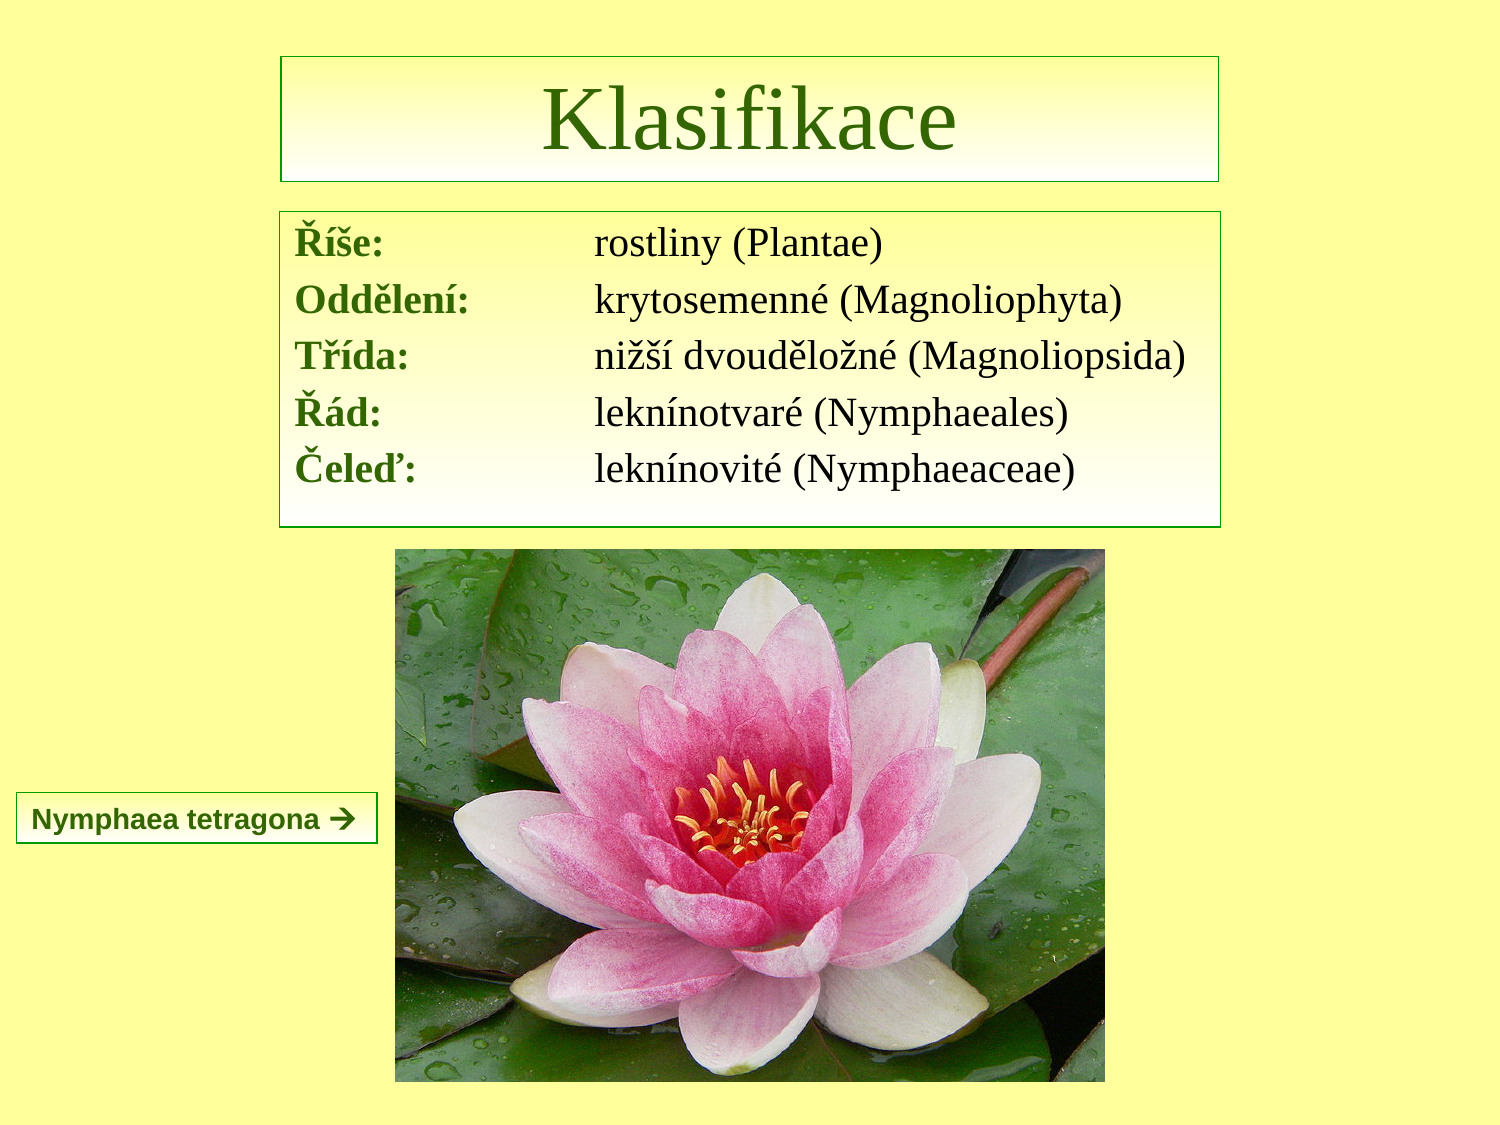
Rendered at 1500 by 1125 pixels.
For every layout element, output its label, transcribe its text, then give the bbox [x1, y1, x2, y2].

picture [395, 549, 1105, 1082]
title Klasifikace [281, 56, 1219, 182]
text_box Říše: rostliny (Plantae) Oddělení: krytosemenné (Magnoliophyta) Třída: nižší dvouděložné (Magnoliopsida) Řád: leknínotvaré (Nymphaeales) Čeleď: leknínovité (Nymphaeaceae) [279, 211, 1221, 528]
text_box Nymphaea tetragona  [16, 792, 377, 843]
